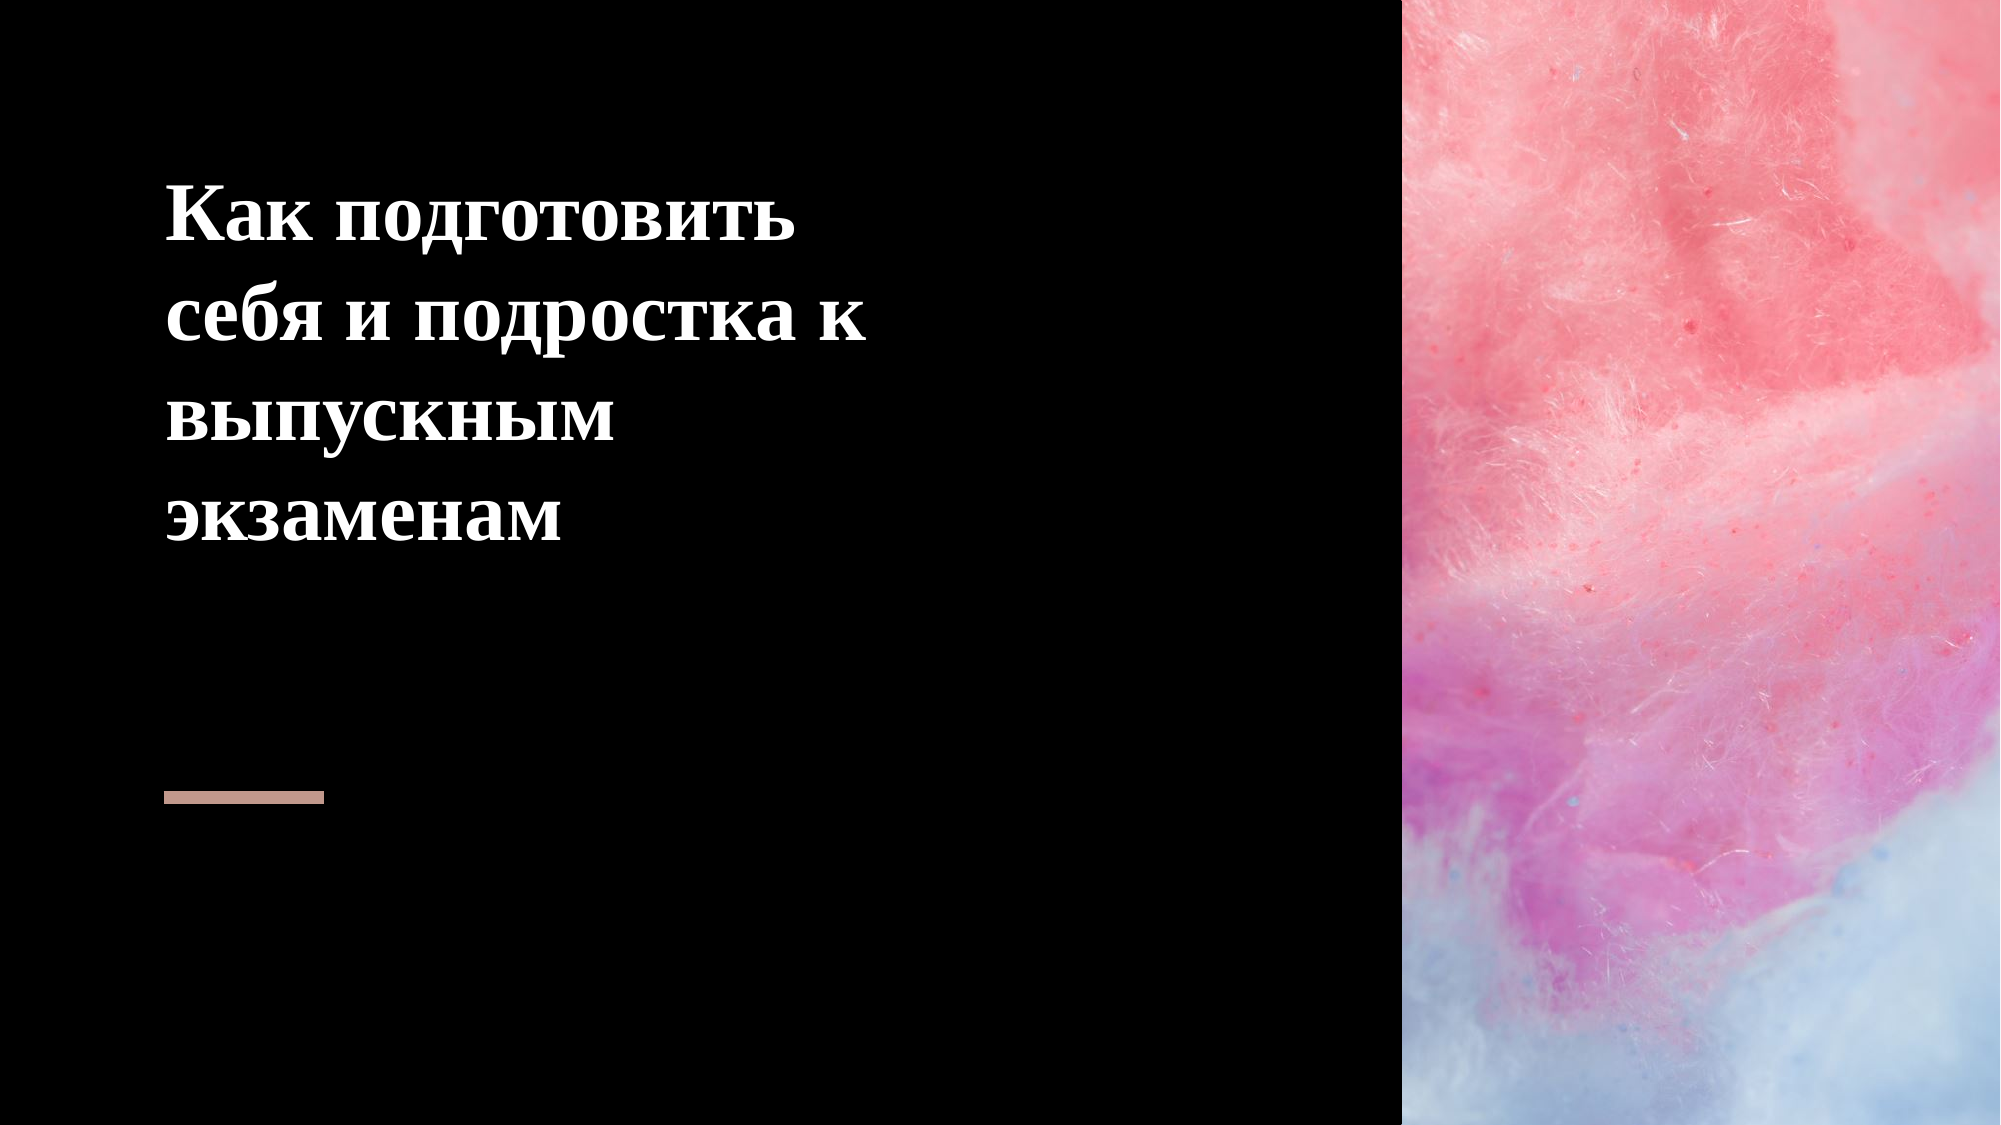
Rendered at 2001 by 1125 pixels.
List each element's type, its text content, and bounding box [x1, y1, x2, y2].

title Как подготовить себя и подростка к выпускным экзаменам [150, 149, 953, 713]
subtitle Подготовила педагог-психолог МБОУ «СШ № 16 им. С.Иванова» Кислая Т.А. [151, 574, 955, 996]
text_box [0, 0, 1401, 1125]
picture [1401, 0, 2000, 1125]
